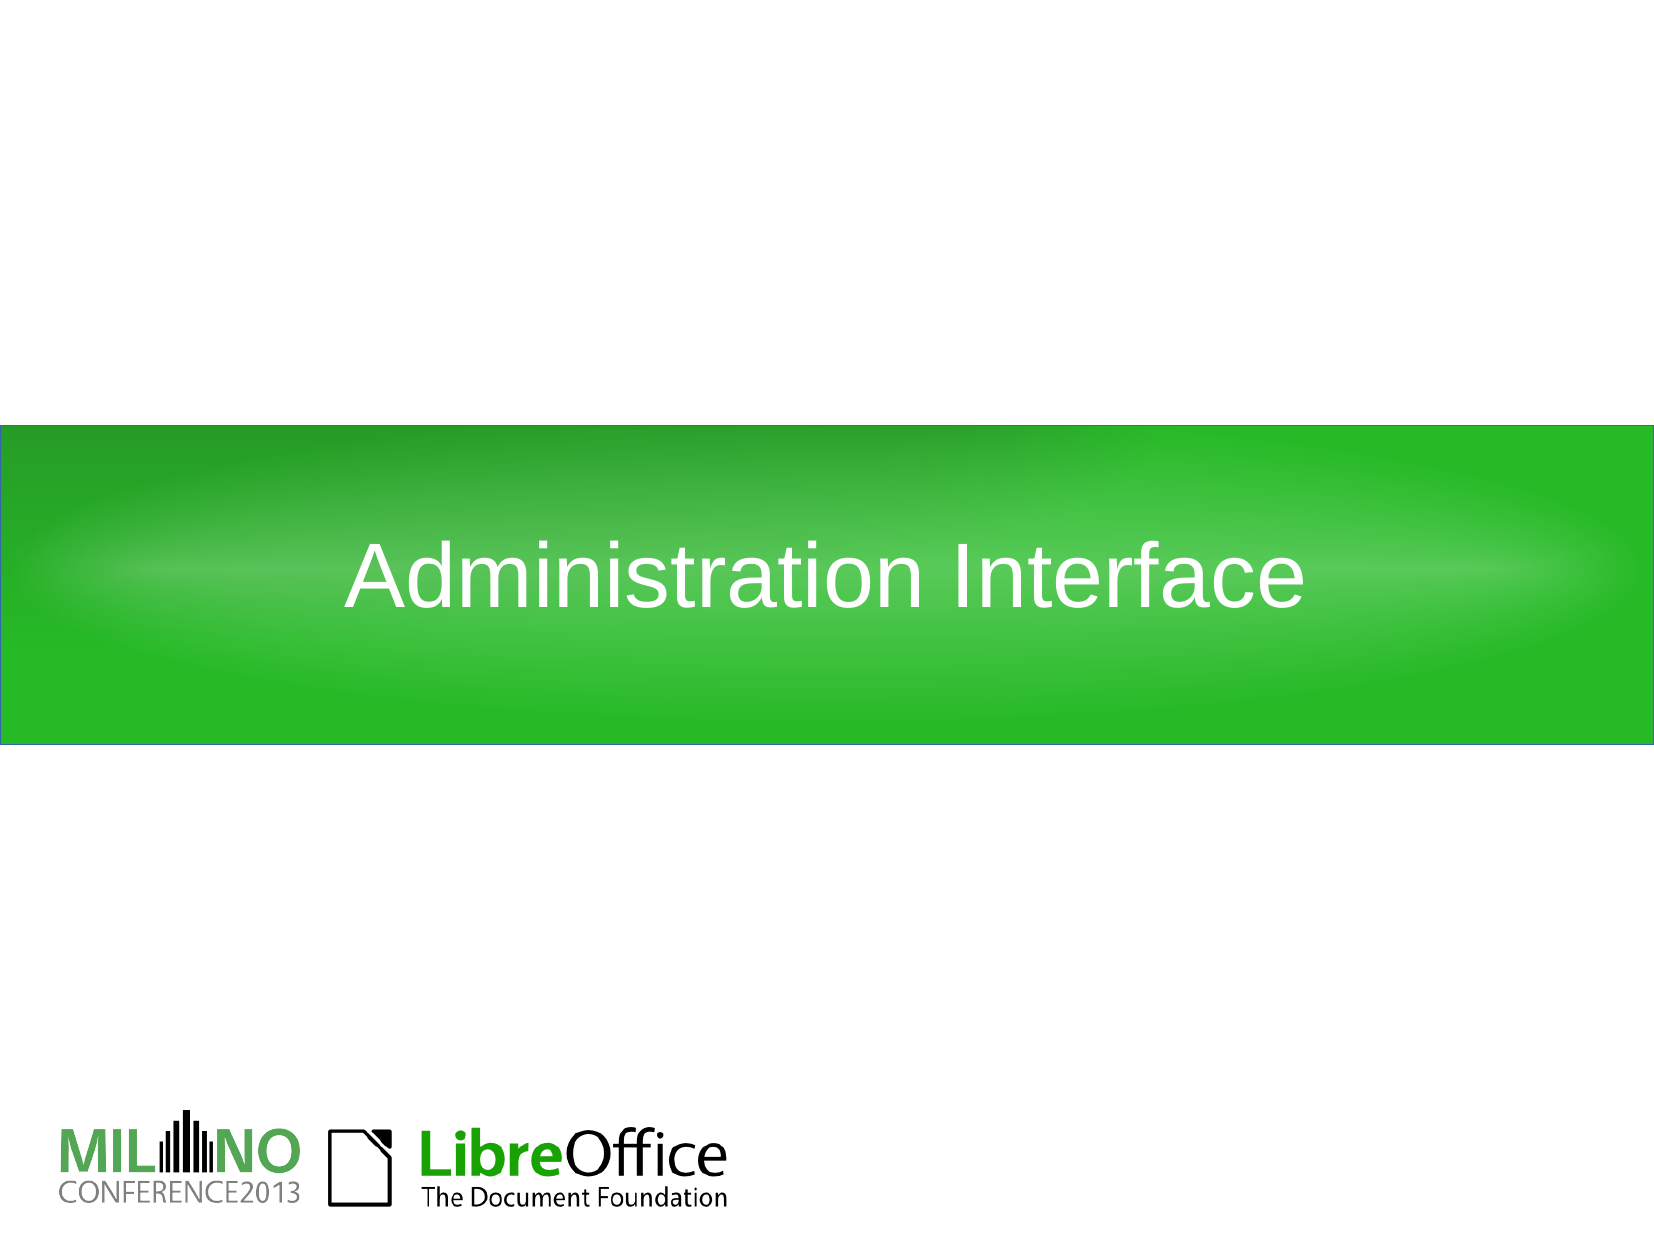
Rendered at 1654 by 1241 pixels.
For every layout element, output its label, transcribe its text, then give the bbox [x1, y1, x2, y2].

title Administration Interface [82, 472, 1571, 680]
picture [59, 1092, 757, 1241]
